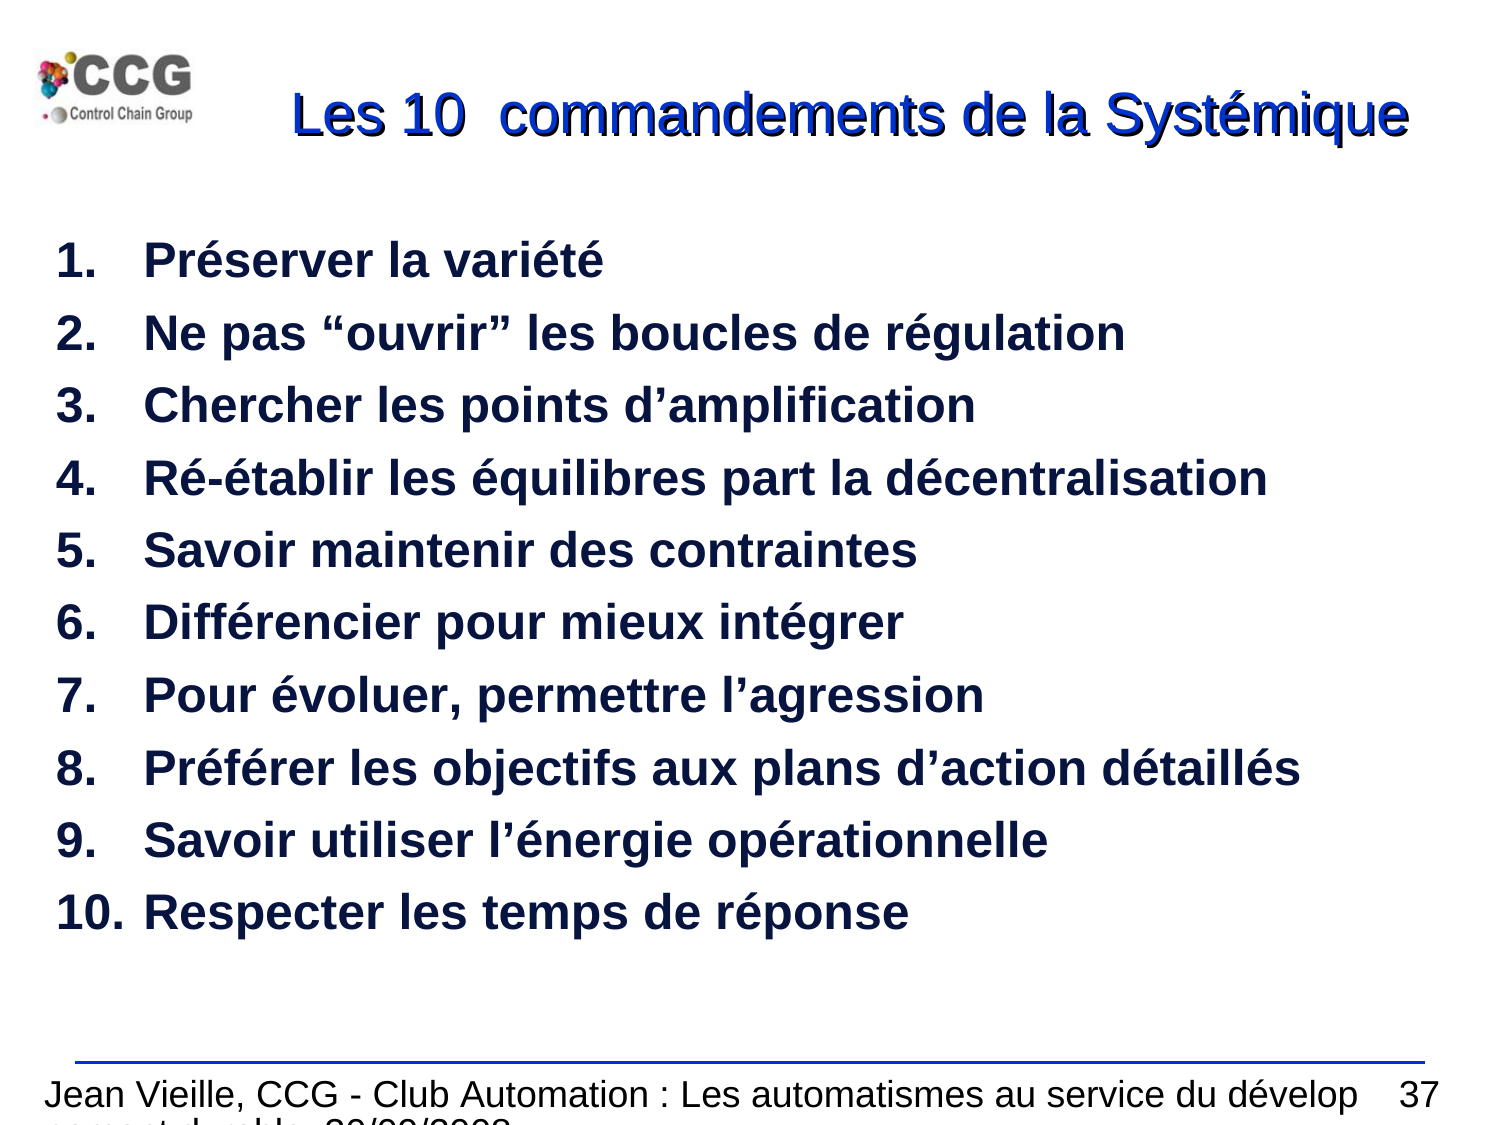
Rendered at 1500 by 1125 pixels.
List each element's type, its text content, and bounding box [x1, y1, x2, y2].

picture [35, 48, 195, 129]
list Préserver la variété Ne pas “ouvrir” les boucles de régulation Chercher les points d’amplification Ré-établir les équilibres part la décentralisation Savoir maintenir des contraintes Différencier pour mieux intégrer Pour évoluer, permettre l’agression Préférer les objectifs aux plans d’action détaillés Savoir utiliser l’énergie opérationnelle Respecter les temps de réponse [41, 220, 1459, 1041]
title Les 10 commandements de la Systémique [236, 45, 1426, 176]
